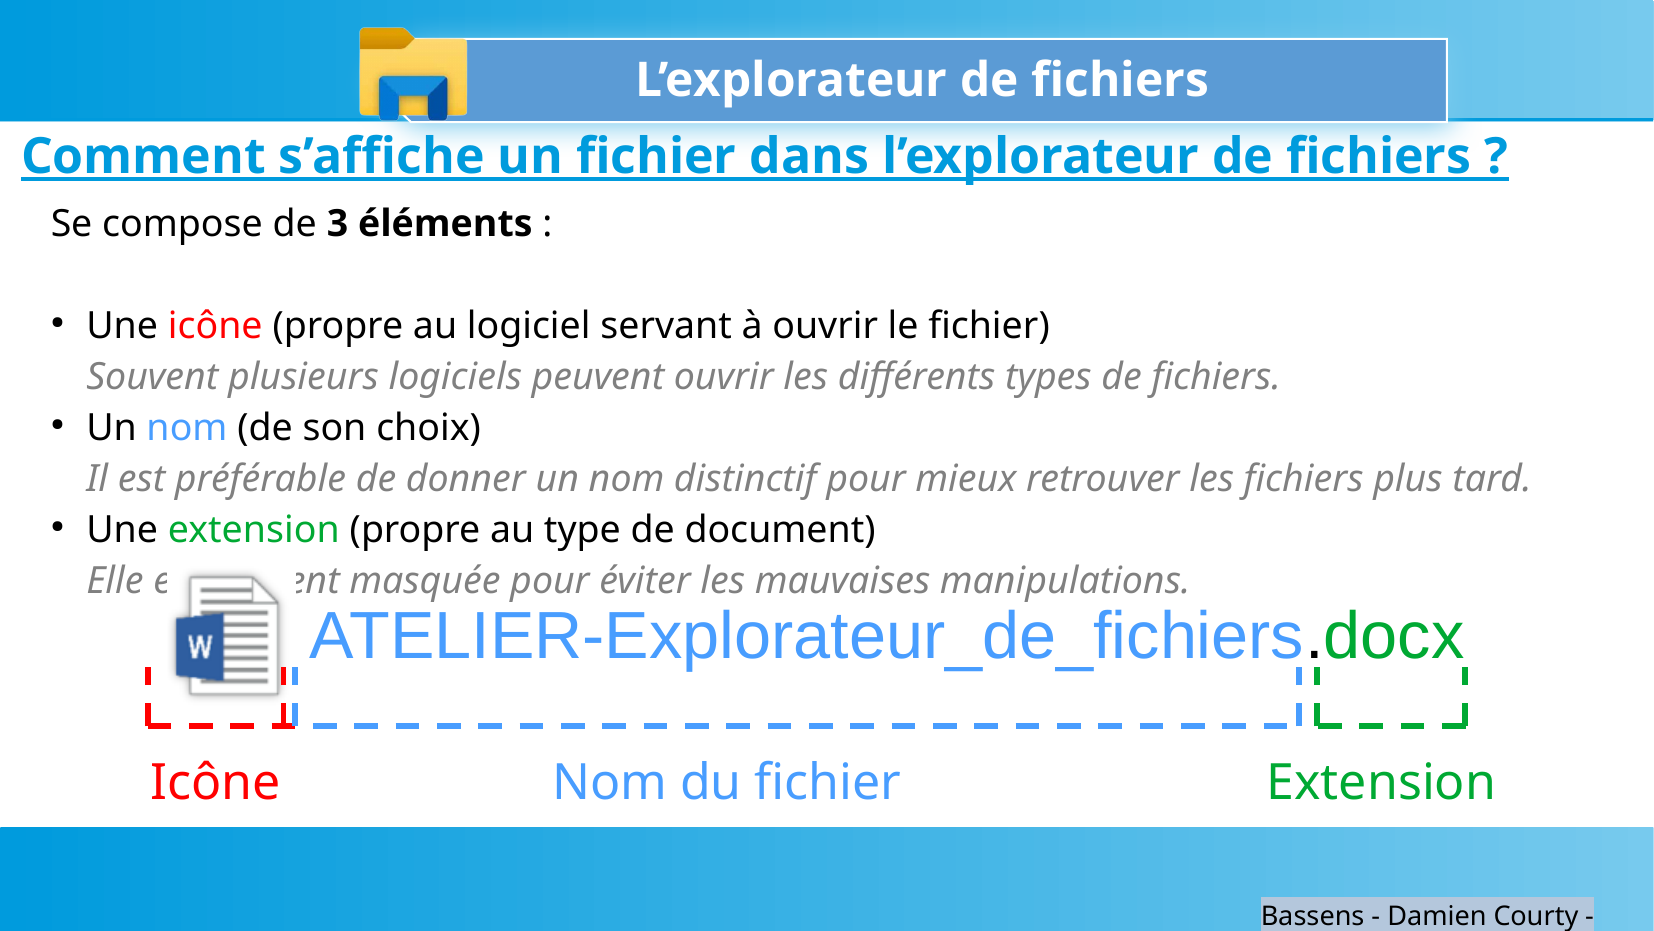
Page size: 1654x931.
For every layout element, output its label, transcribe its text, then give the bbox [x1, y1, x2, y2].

text_box Nom du fichier [537, 738, 922, 812]
text_box Icône [135, 738, 319, 812]
text_box Comment s’affiche un fichier dans l’explorateur de fichiers ? [6, 112, 1565, 228]
text_box Bassens - Damien Courty - 2024 [1246, 889, 1654, 931]
text_box ATELIER-Explorateur_de_fichiers.docx [296, 590, 1506, 681]
text_box Se compose de 3 éléments : Une icône (propre au logiciel servant à ouvrir le fichier) Souvent plusieurs logiciels peuvent ouvrir les différents types de fichiers. Un nom (de son choix) Il est préférable de donner un nom distinctif pour mieux retrouver les fichiers plus tard. Une extension (propre au type de document) Elle est souvent masquée pour éviter les mauvaises manipulations. [36, 188, 1625, 556]
picture [167, 564, 296, 709]
picture [354, 21, 476, 125]
text_box L’explorateur de fichiers [476, 38, 1447, 112]
text_box Extension [1251, 738, 1518, 812]
